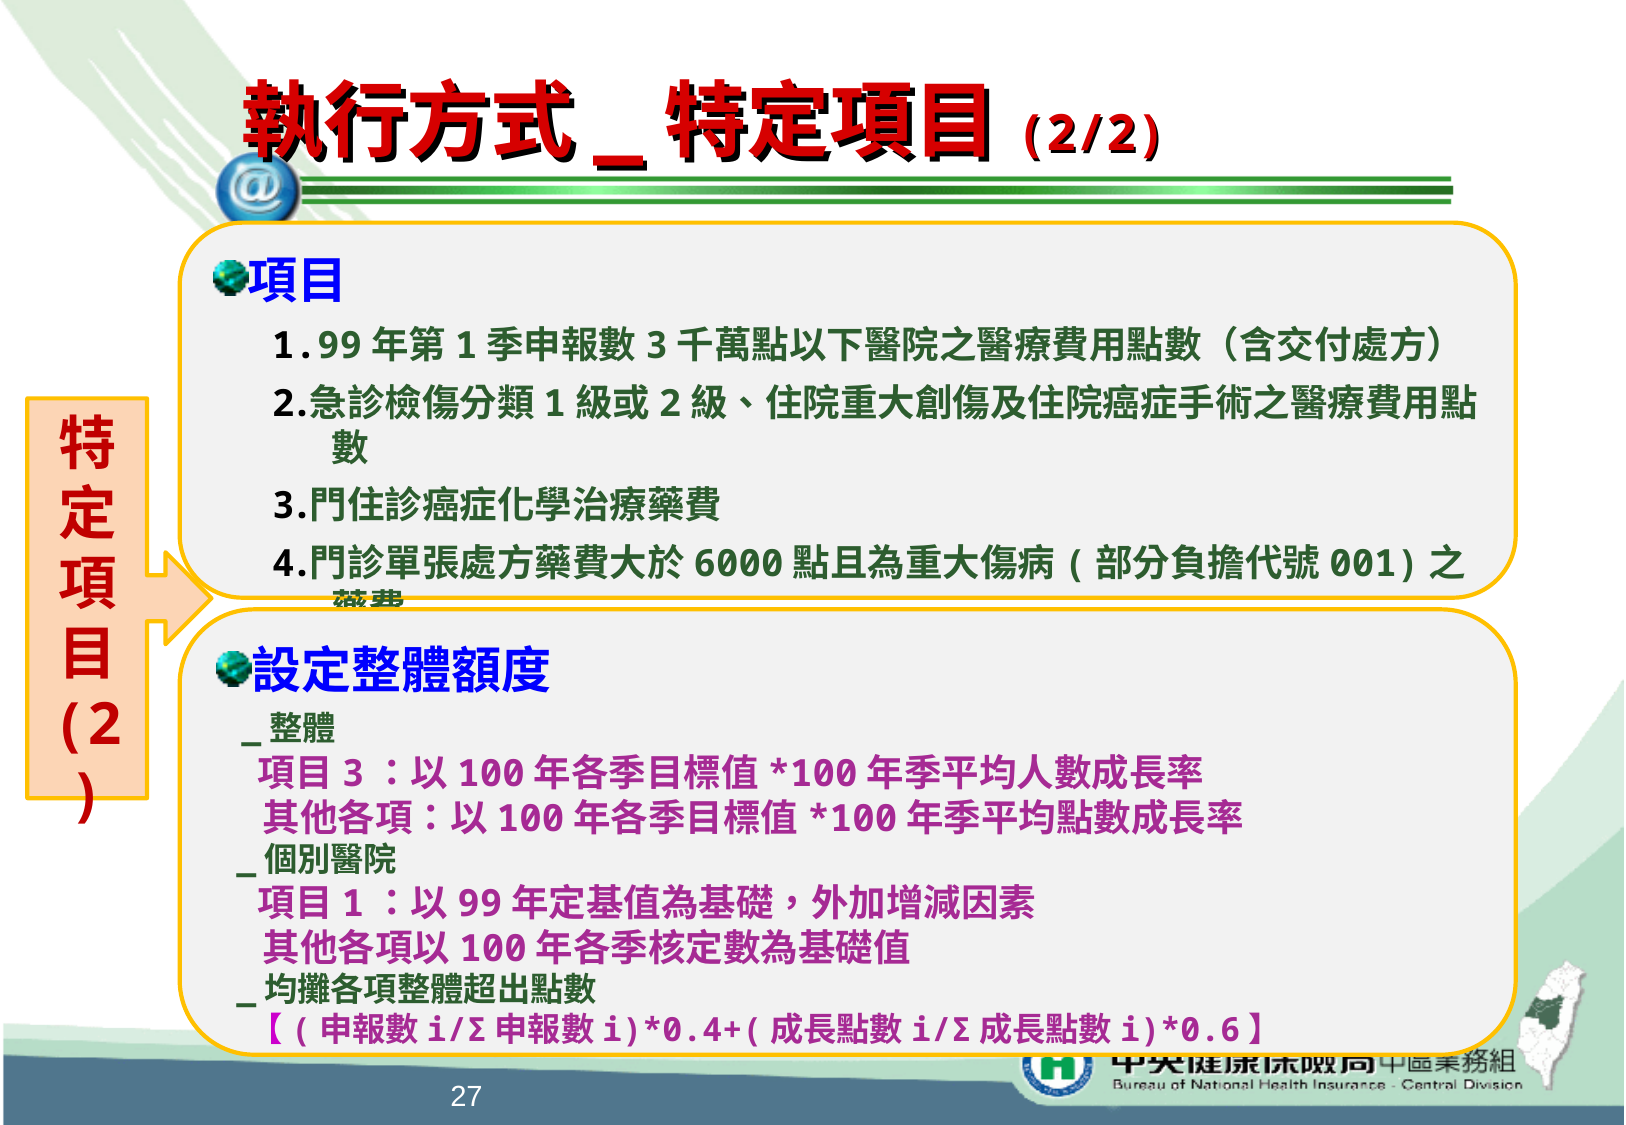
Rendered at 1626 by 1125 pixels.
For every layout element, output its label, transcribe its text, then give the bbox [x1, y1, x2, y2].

text_box 項目 99年第1季申報數3千萬點以下醫院之醫療費用點數（含交付處方） 急診檢傷分類1級或2級、住院重大創傷及住院癌症手術之醫療費用點數 門住診癌症化學治療藥費 門診單張處方藥費大於6000點且為重大傷病(部分負擔代號001)之藥費 (含交付處方) [179, 222, 1516, 598]
title 執行方式_特定項目(2/2) [3, 23, 1403, 211]
text_box 特定項目 (2) [27, 398, 212, 799]
text_box [435, 1065, 815, 1125]
text_box 設定整體額度 _整體 項目3：以100年各季目標值*100年季平均人數成長率 其他各項：以100年各季目標值*100年季平均點數成長率 _個別醫院 項目1：以99年定基值為基礎，外加增減因素 其他各項以100年各季核定數為基礎值 _均攤各項整體超出點數 【(申報數i/Σ申報數i)*0.4+(成長點數i/Σ成長點數i)*0.6】 [179, 609, 1516, 1055]
